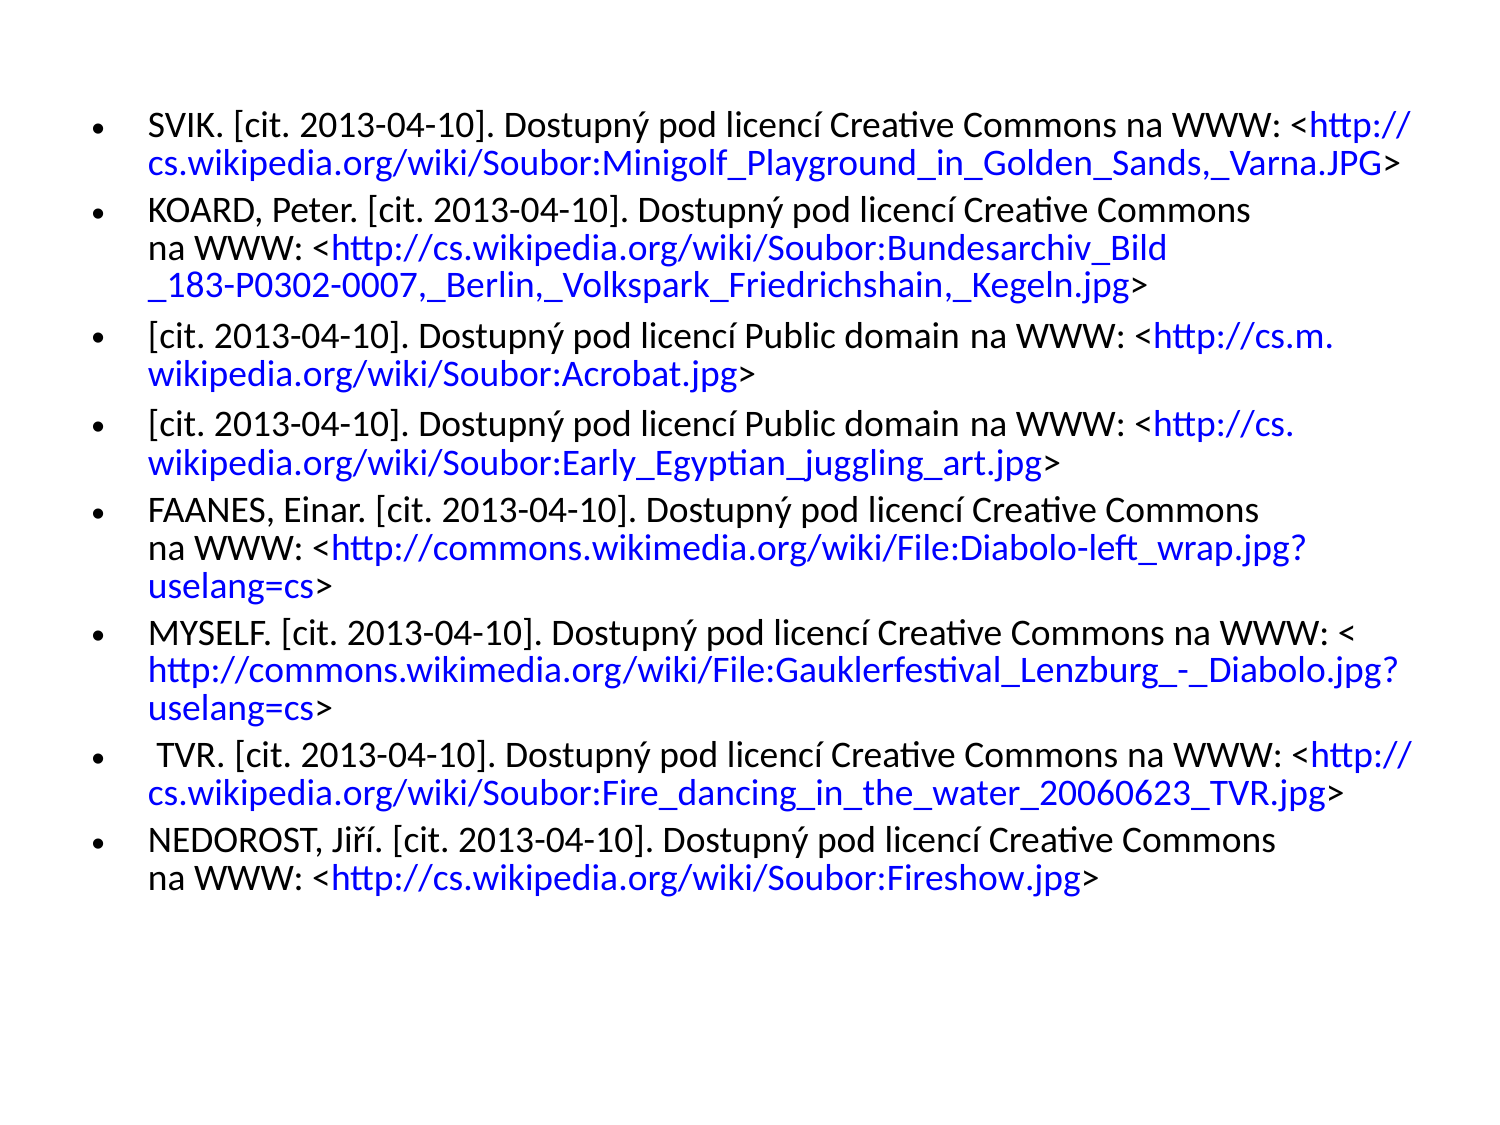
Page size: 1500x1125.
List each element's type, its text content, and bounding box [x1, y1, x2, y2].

list SVIK. [cit. 2013-04-10]. Dostupný pod licencí Creative Commons na WWW: <http://cs.wikipedia.org/wiki/Soubor:Minigolf_Playground_in_Golden_Sands,_Varna.JPG> KOARD, Peter. [cit. 2013-04-10]. Dostupný pod licencí Creative Commons na WWW: <http://cs.wikipedia.org/wiki/Soubor:Bundesarchiv_Bild_183-P0302-0007,_Berlin,_Volkspark_Friedrichshain,_Kegeln.jpg> [cit. 2013-04-10]. Dostupný pod licencí Public domain na WWW: <http://cs.m.wikipedia.org/wiki/Soubor:Acrobat.jpg> [cit. 2013-04-10]. Dostupný pod licencí Public domain na WWW: <http://cs.wikipedia.org/wiki/Soubor:Early_Egyptian_juggling_art.jpg> FAANES, Einar. [cit. 2013-04-10]. Dostupný pod licencí Creative Commons na WWW: <http://commons.wikimedia.org/wiki/File:Diabolo-left_wrap.jpg?uselang=cs> MYSELF. [cit. 2013-04-10]. Dostupný pod licencí Creative Commons na WWW: <http://commons.wikimedia.org/wiki/File:Gauklerfestival_Lenzburg_-_Diabolo.jpg?uselang=cs> TVR. [cit. 2013-04-10]. Dostupný pod licencí Creative Commons na WWW: <http://cs.wikipedia.org/wiki/Soubor:Fire_dancing_in_the_water_20060623_TVR.jpg> NEDOROST, Jiří. [cit. 2013-04-10]. Dostupný pod licencí Creative Commons na WWW: <http://cs.wikipedia.org/wiki/Soubor:Fireshow.jpg> [76, 101, 1427, 1125]
